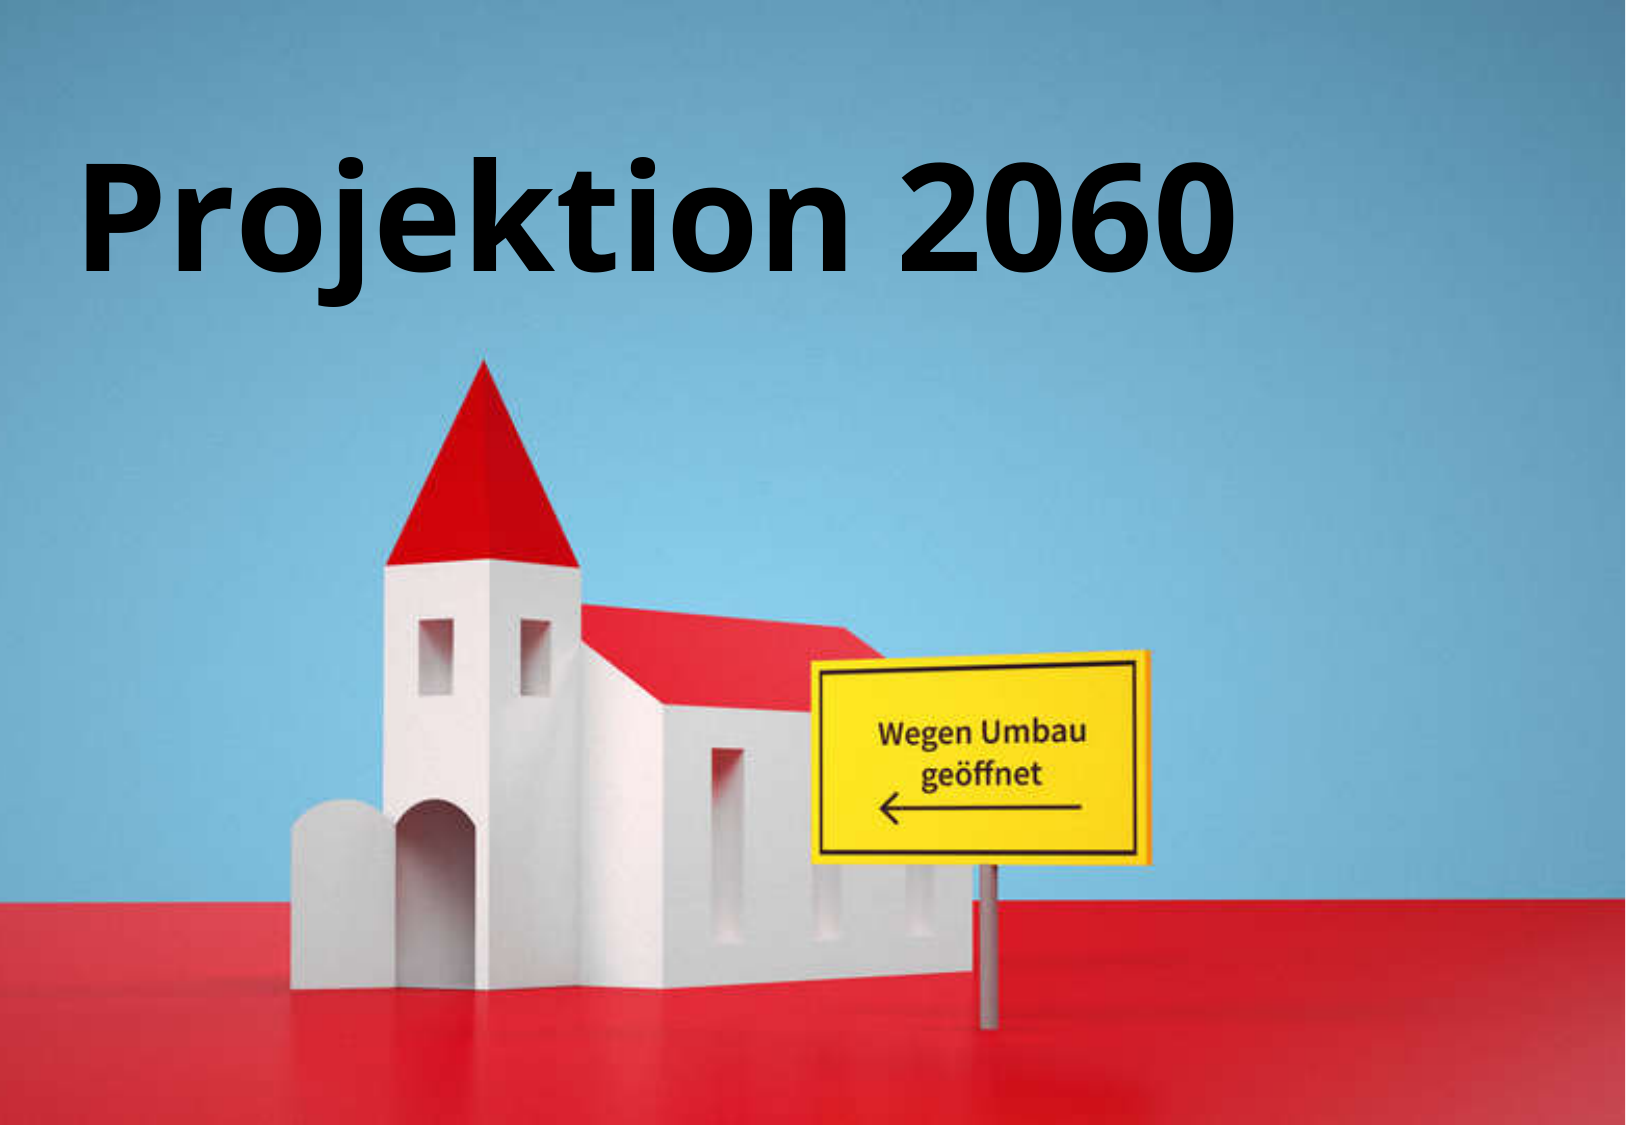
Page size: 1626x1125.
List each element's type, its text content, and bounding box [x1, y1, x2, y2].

text_box Projektion 2060 [58, 113, 1255, 309]
picture [0, 0, 1626, 1125]
